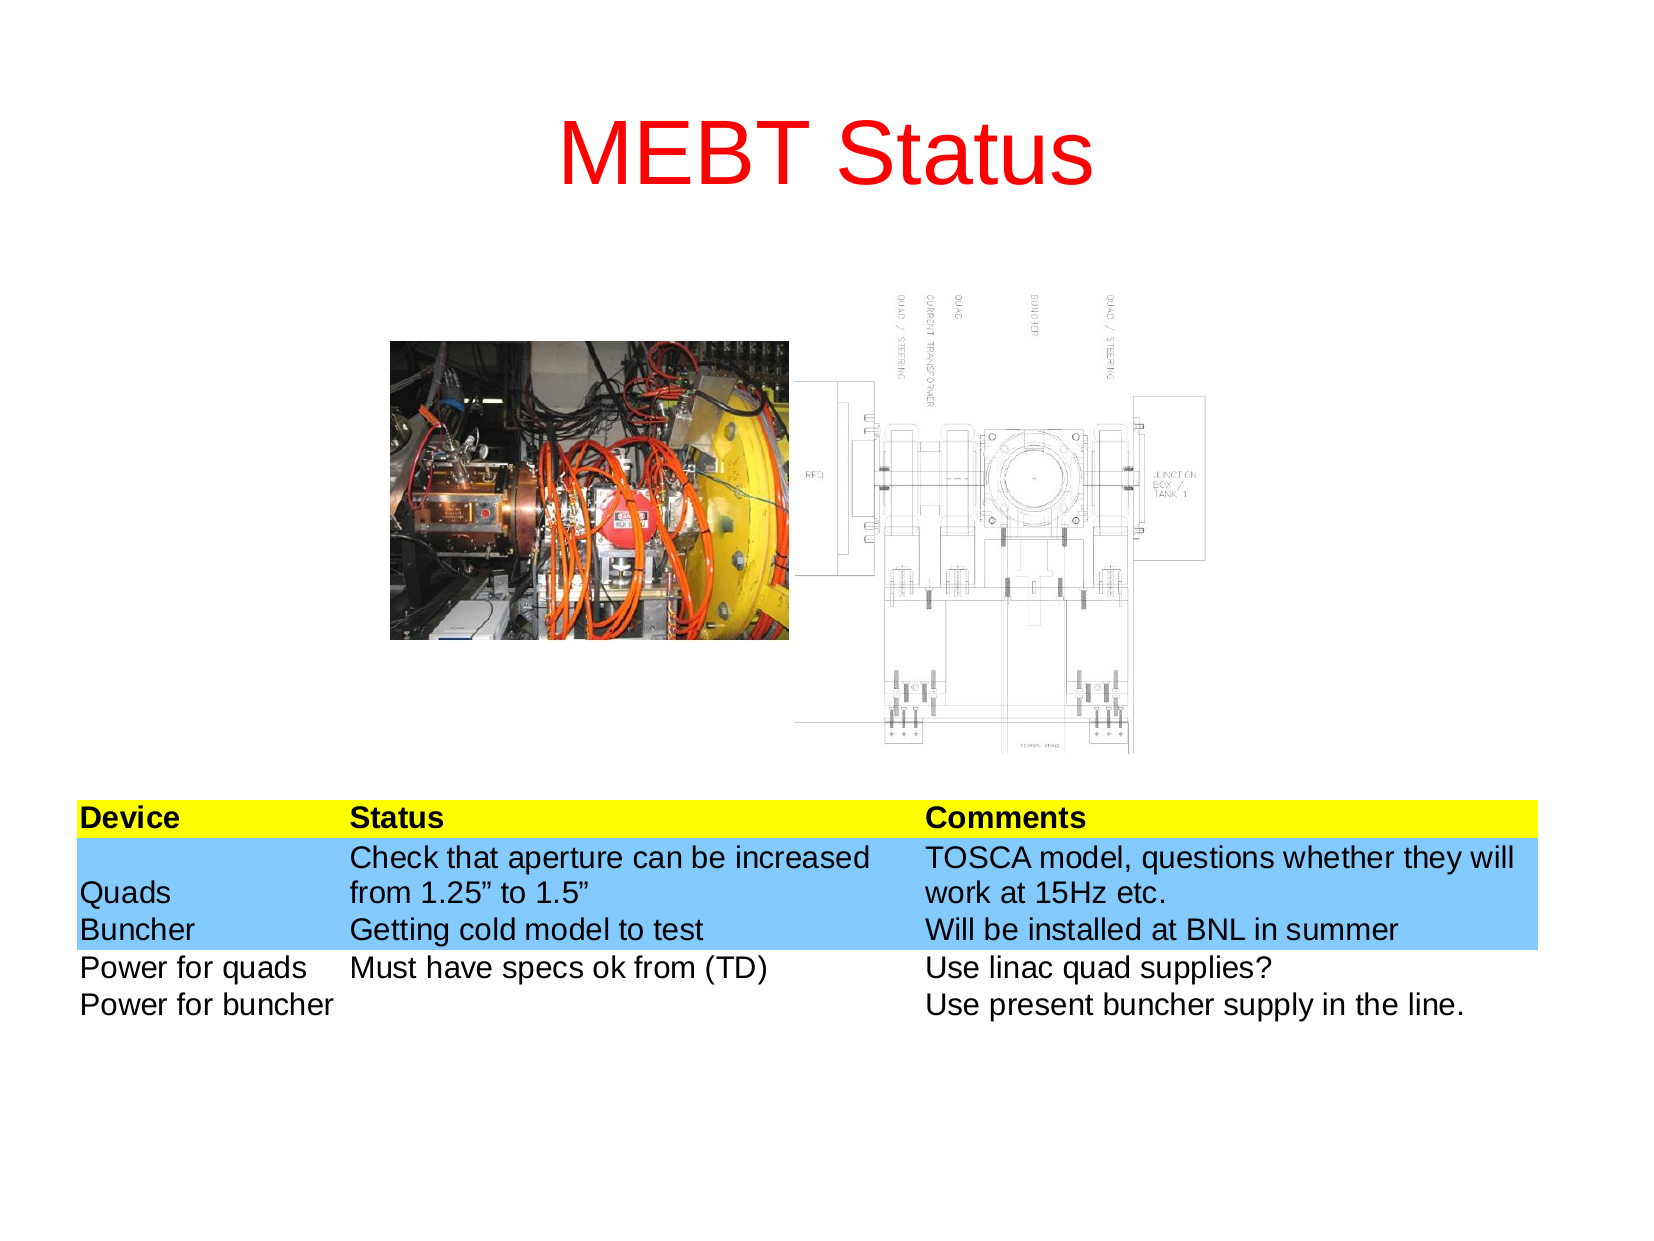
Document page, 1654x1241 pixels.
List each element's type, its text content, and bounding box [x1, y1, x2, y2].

picture [390, 241, 1208, 758]
title MEBT Status [82, 56, 1571, 250]
chart [77, 800, 1541, 1027]
